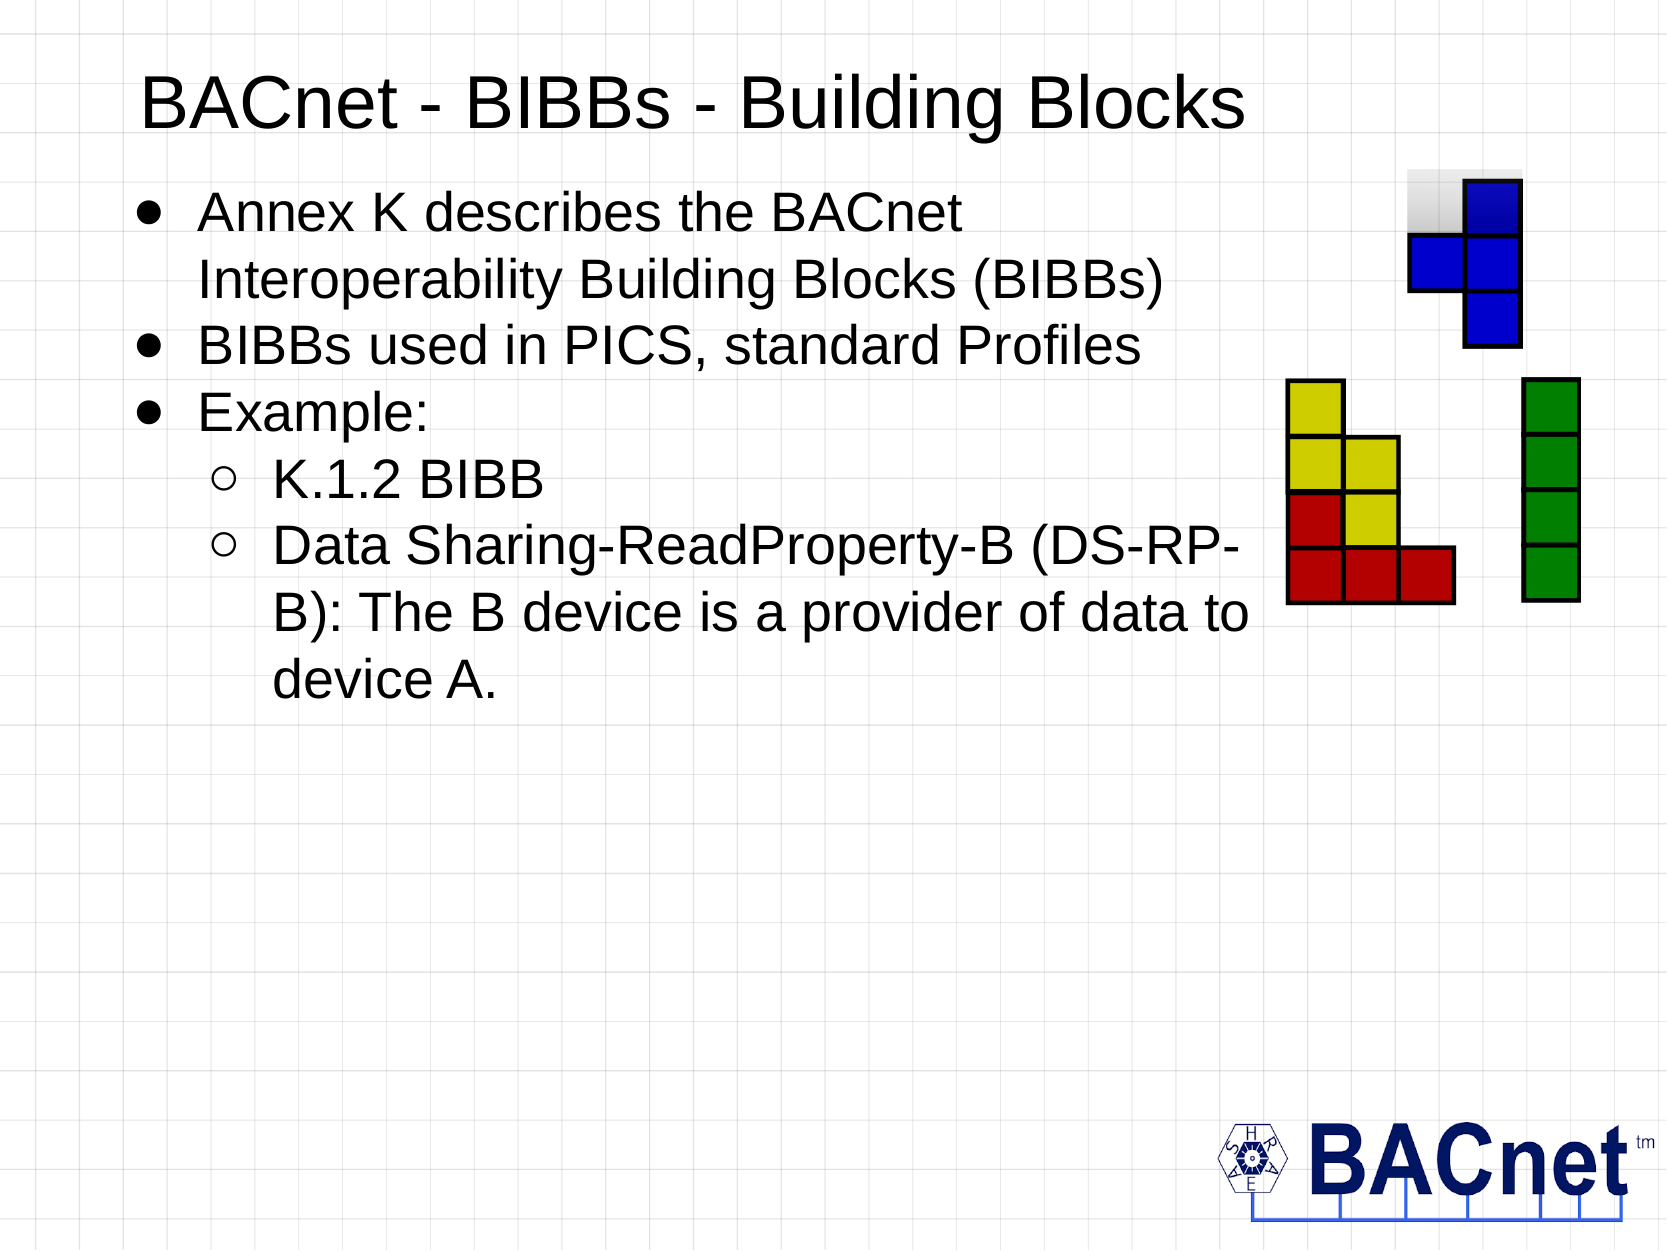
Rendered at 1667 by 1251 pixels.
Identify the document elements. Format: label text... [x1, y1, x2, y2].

list Annex K describes the BACnet Interoperability Building Blocks (BIBBs) BIBBs used in PICS, standard Profiles Example: K.1.2 BIBB Data Sharing-ReadProperty-B (DS-RP-B): The B device is a provider of data to device A. [116, 169, 1261, 815]
picture [0, 0, 1667, 1250]
title BACnet - BIBBs - Building Blocks [133, 47, 1630, 170]
